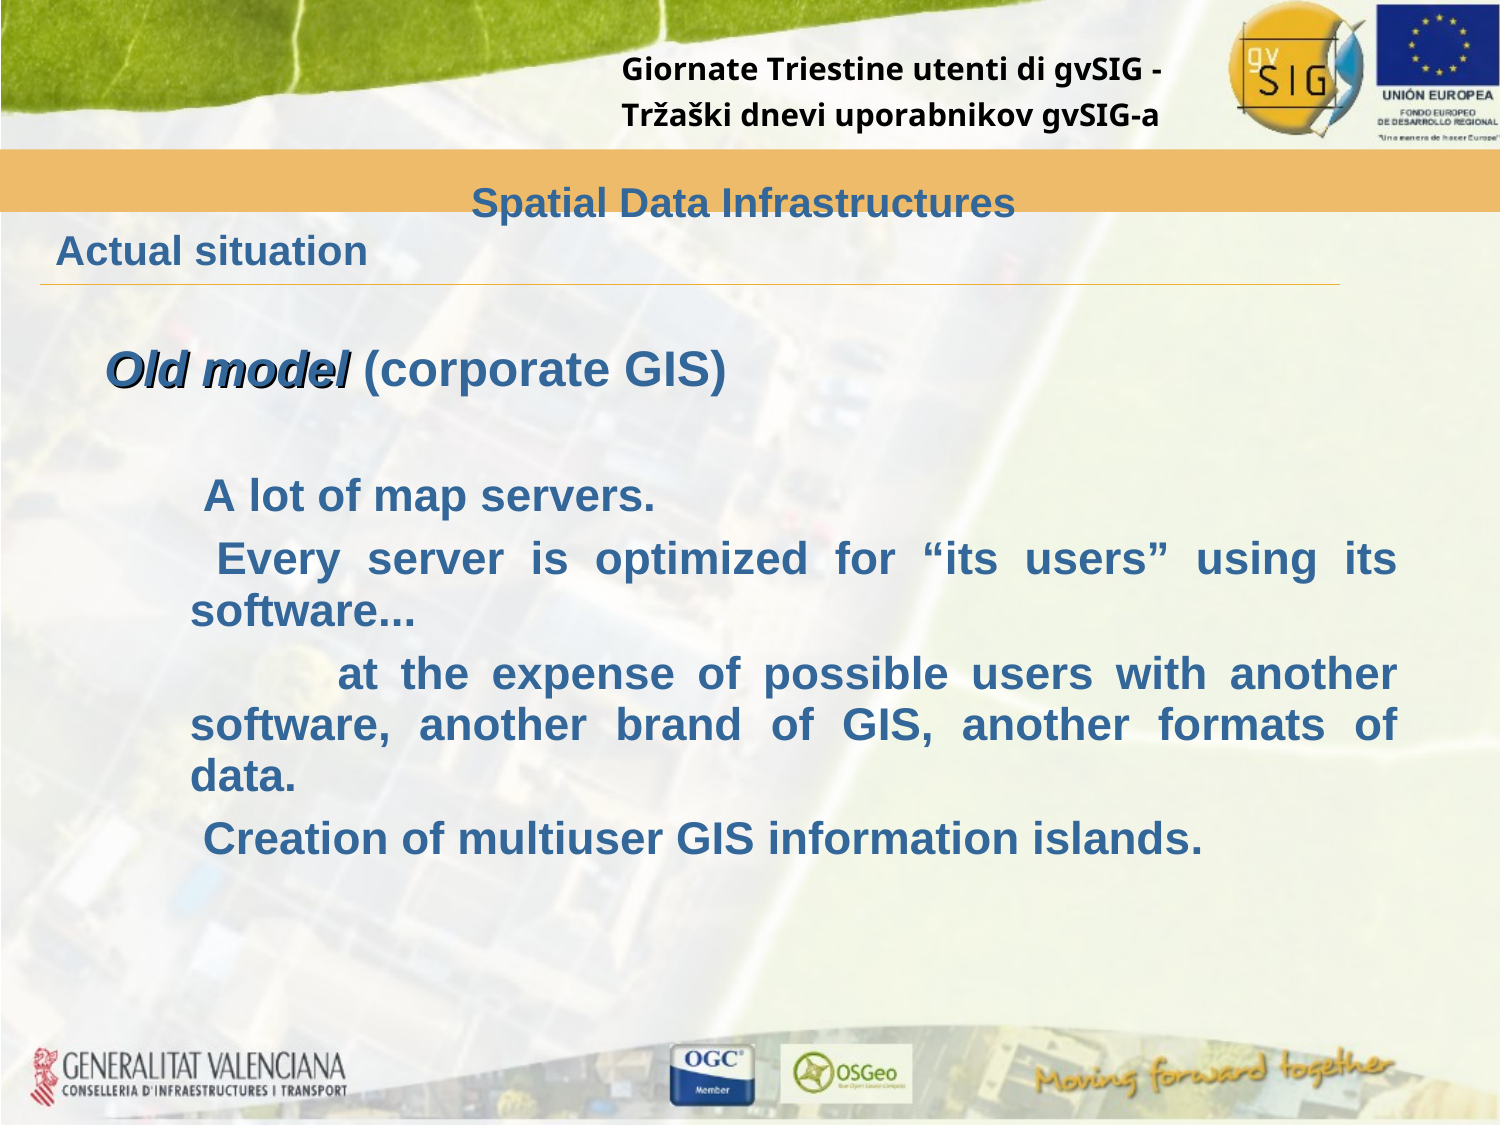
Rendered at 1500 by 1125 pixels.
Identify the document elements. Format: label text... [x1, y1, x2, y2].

text_box A lot of map servers. Every server is optimized for “its users” using its software... at the expense of possible users with another software, another brand of GIS, another formats of data. Creation of multiuser GIS information islands. [190, 470, 1399, 1012]
picture [1, 212, 1500, 1125]
text_box Spatial Data Infrastructures [0, 149, 1488, 219]
picture [1, 0, 1500, 149]
text_box Actual situation [40, 222, 1196, 292]
text_box Old model (corporate GIS) [104, 354, 1444, 431]
